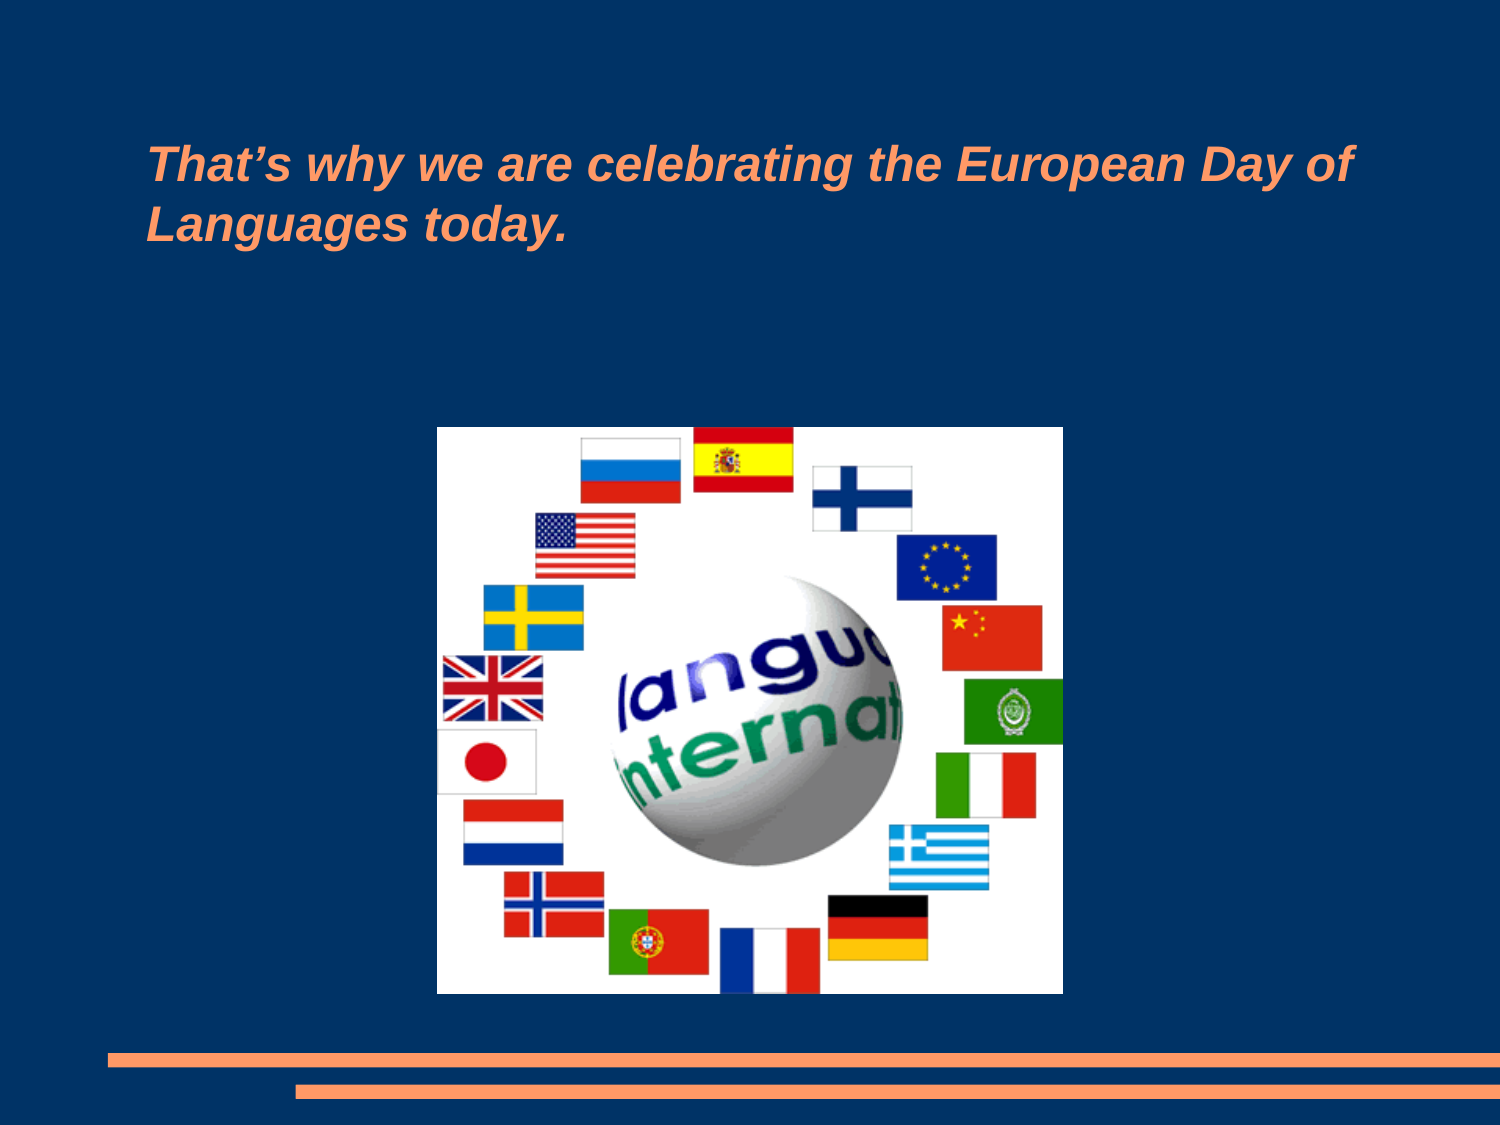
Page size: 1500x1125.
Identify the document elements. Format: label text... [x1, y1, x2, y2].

title That’s why we are celebrating the European Day of Languages today. [75, 45, 1426, 339]
picture [437, 427, 1063, 994]
